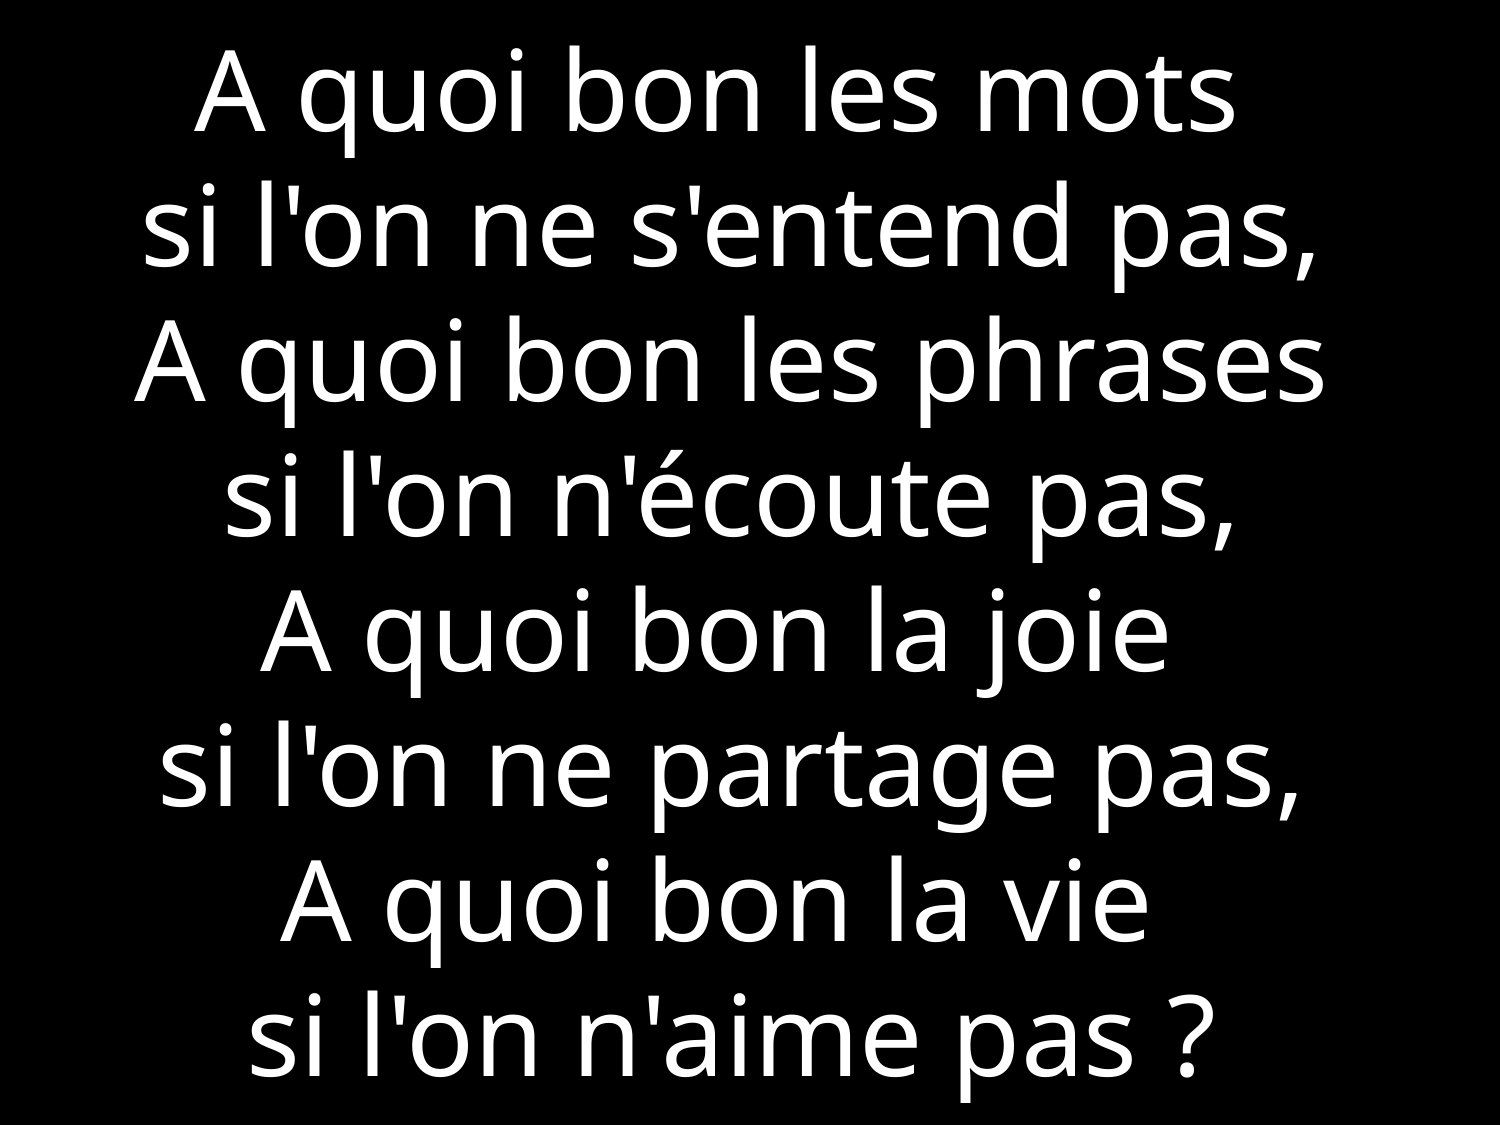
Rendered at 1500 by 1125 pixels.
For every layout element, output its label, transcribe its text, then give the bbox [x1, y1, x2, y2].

title A quoi bon les mots si l'on ne s'entend pas, A quoi bon les phrases si l'on n'écoute pas, A quoi bon la joie si l'on ne partage pas, A quoi bon la vie si l'on n'aime pas ? [94, 11, 1370, 993]
